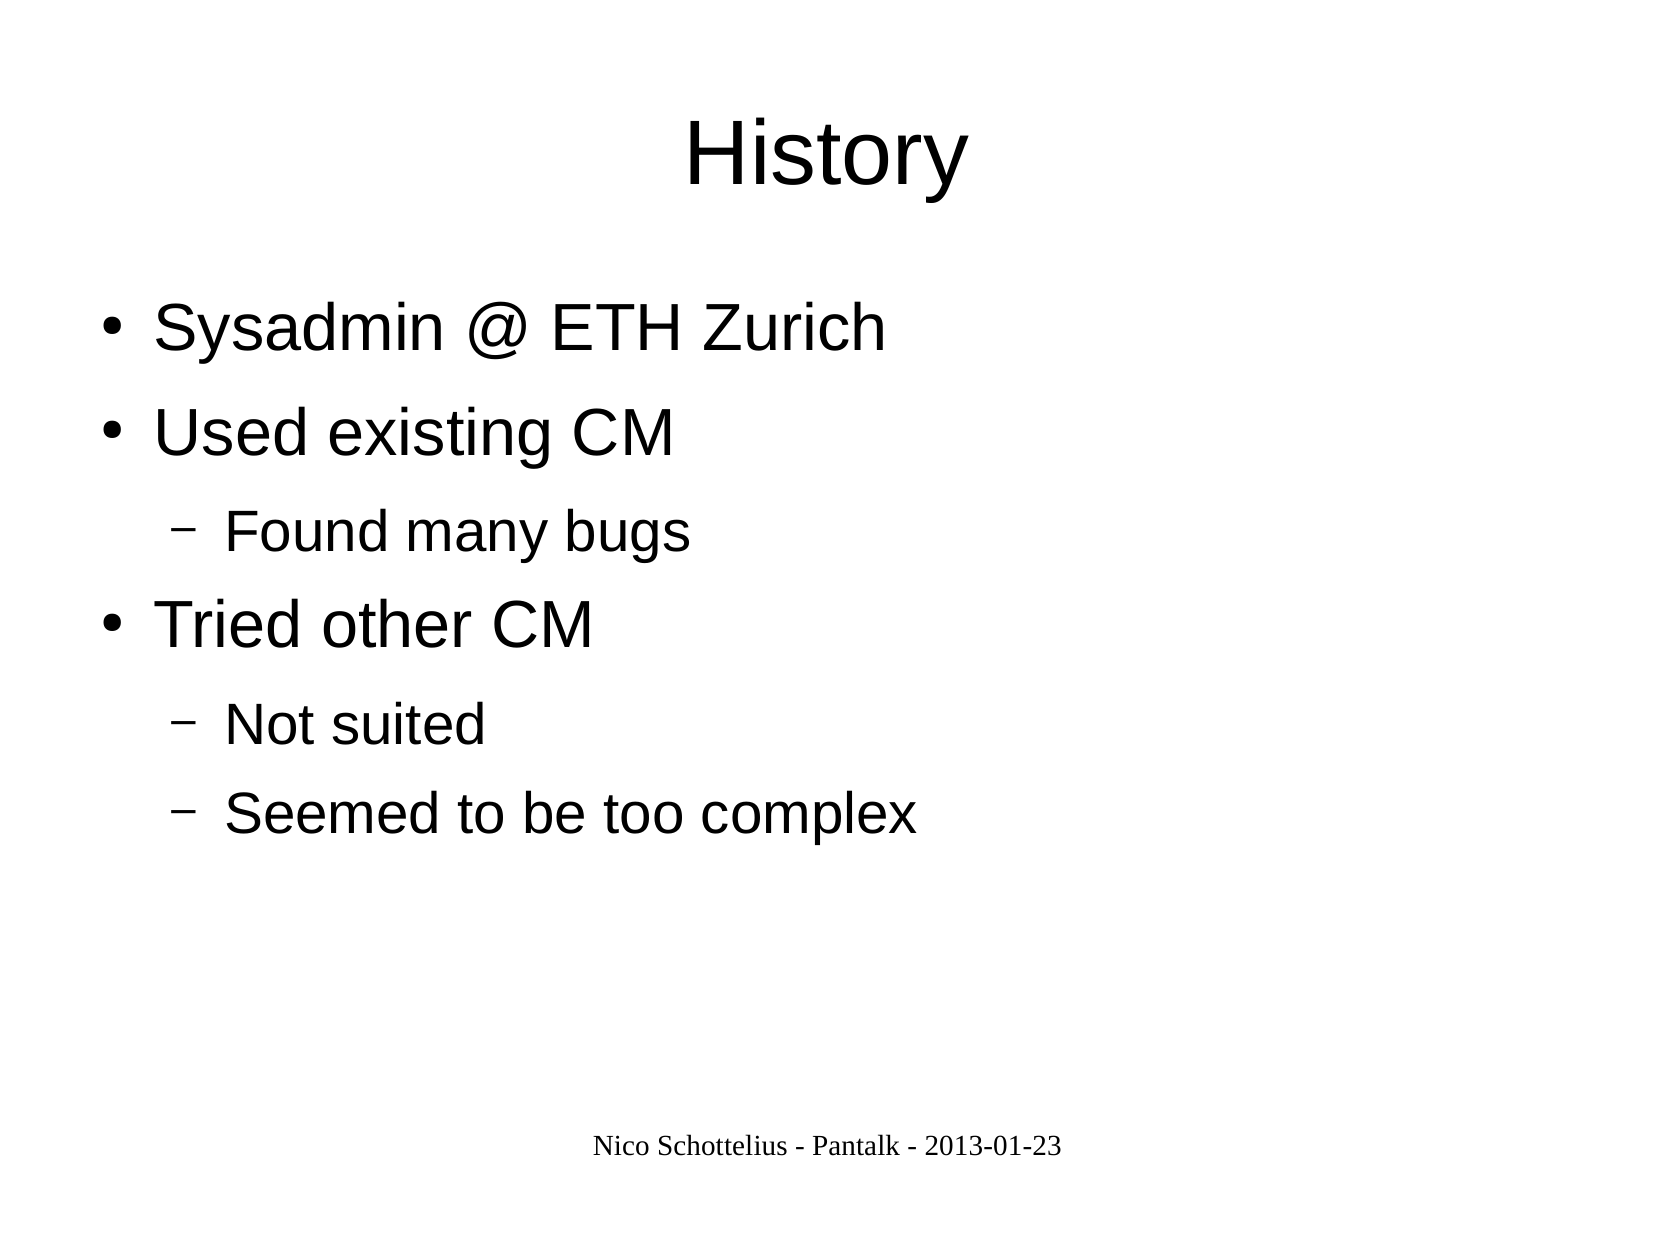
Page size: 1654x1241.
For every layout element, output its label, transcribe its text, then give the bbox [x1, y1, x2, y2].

list Sysadmin @ ETH Zurich Used existing CM Found many bugs Tried other CM Not suited Seemed to be too complex [82, 290, 1538, 1010]
title History [82, 49, 1571, 257]
